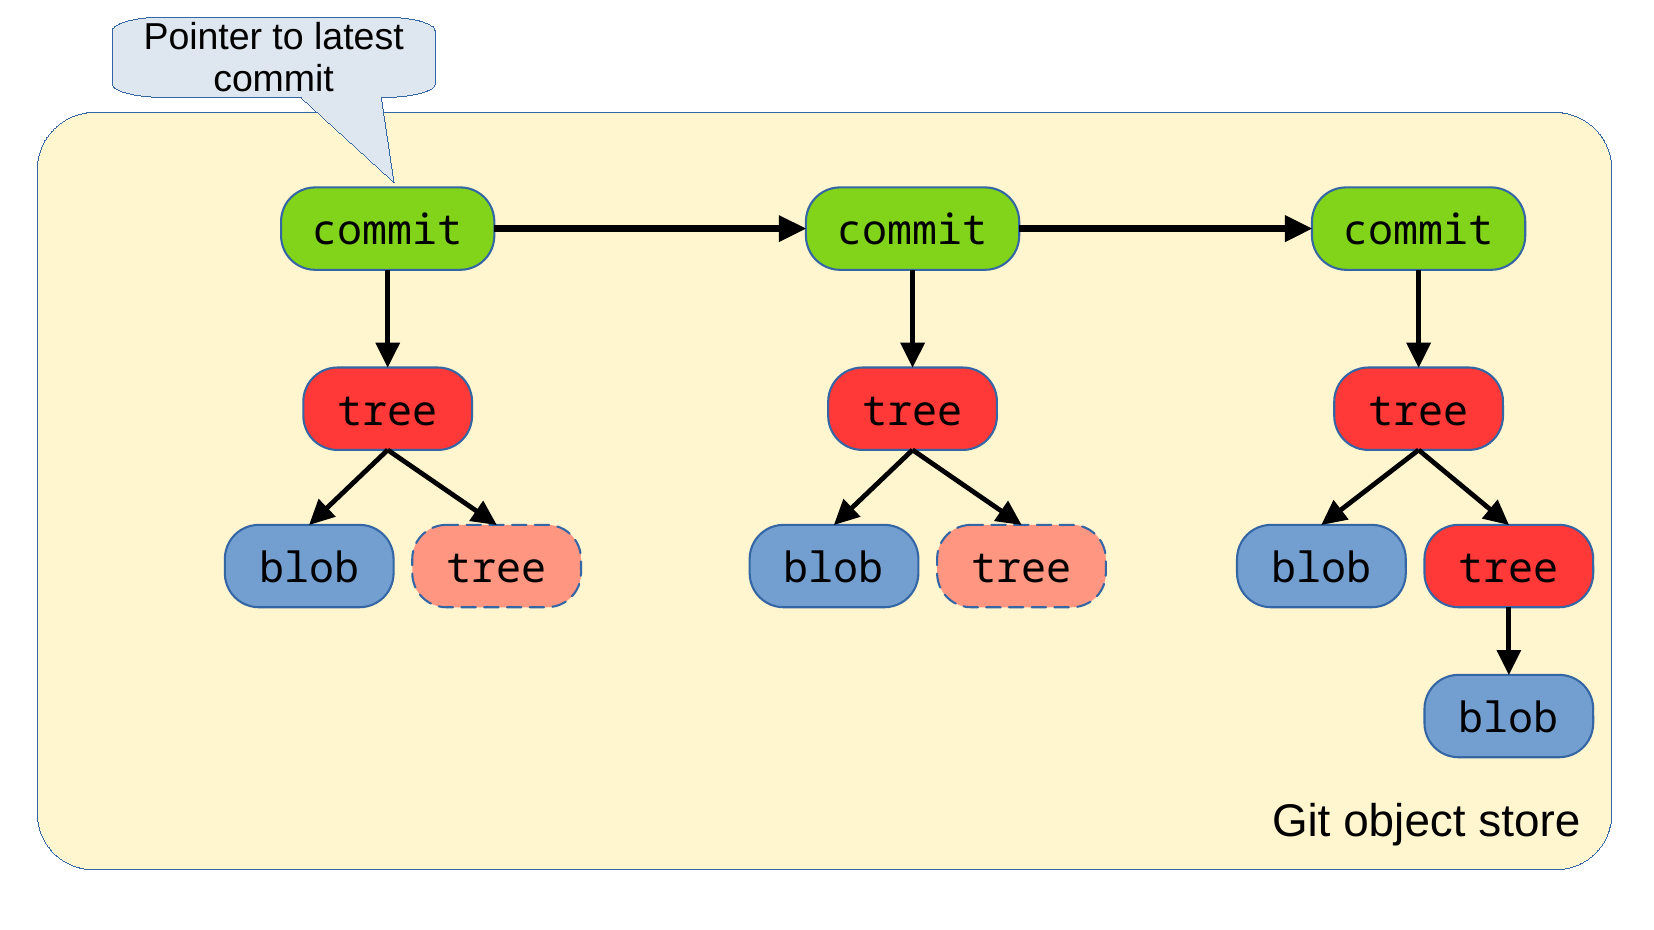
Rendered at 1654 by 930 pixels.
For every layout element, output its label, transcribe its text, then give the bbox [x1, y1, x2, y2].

text_box commit [281, 187, 495, 270]
text_box commit [805, 187, 1020, 270]
text_box tree [937, 524, 1106, 608]
text_box commit [1311, 187, 1526, 270]
text_box tree [303, 367, 473, 450]
text_box tree [412, 524, 582, 608]
text_box Pointer to latest commit [112, 17, 436, 183]
text_box tree [1424, 524, 1594, 608]
text_box Git object store [37, 112, 1612, 870]
text_box blob [224, 524, 394, 608]
text_box blob [1424, 674, 1594, 758]
text_box blob [1237, 524, 1406, 608]
text_box tree [1334, 367, 1504, 450]
text_box blob [749, 524, 919, 608]
text_box tree [828, 367, 997, 450]
